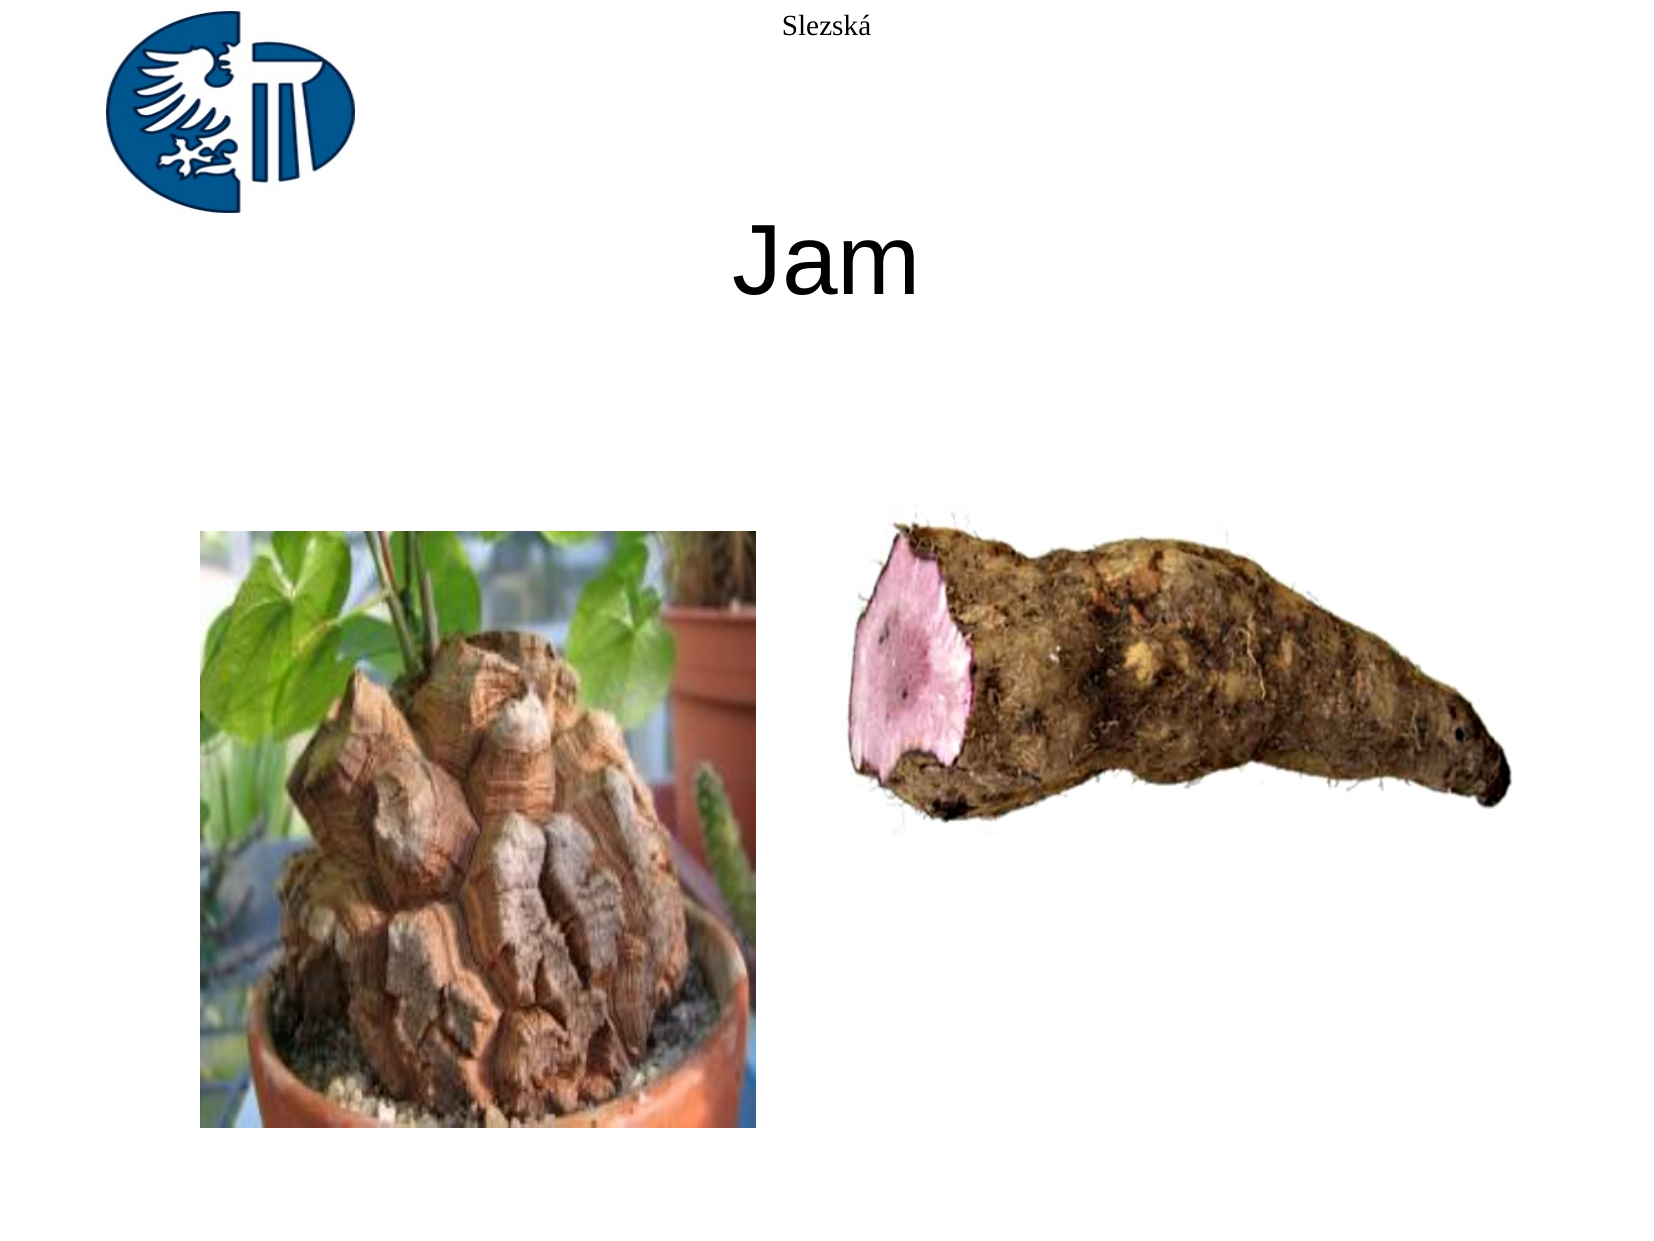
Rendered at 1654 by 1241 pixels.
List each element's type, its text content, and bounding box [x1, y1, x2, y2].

title Jam [82, 94, 1571, 426]
picture [106, 11, 355, 94]
picture [820, 478, 1530, 858]
picture [200, 531, 756, 1128]
